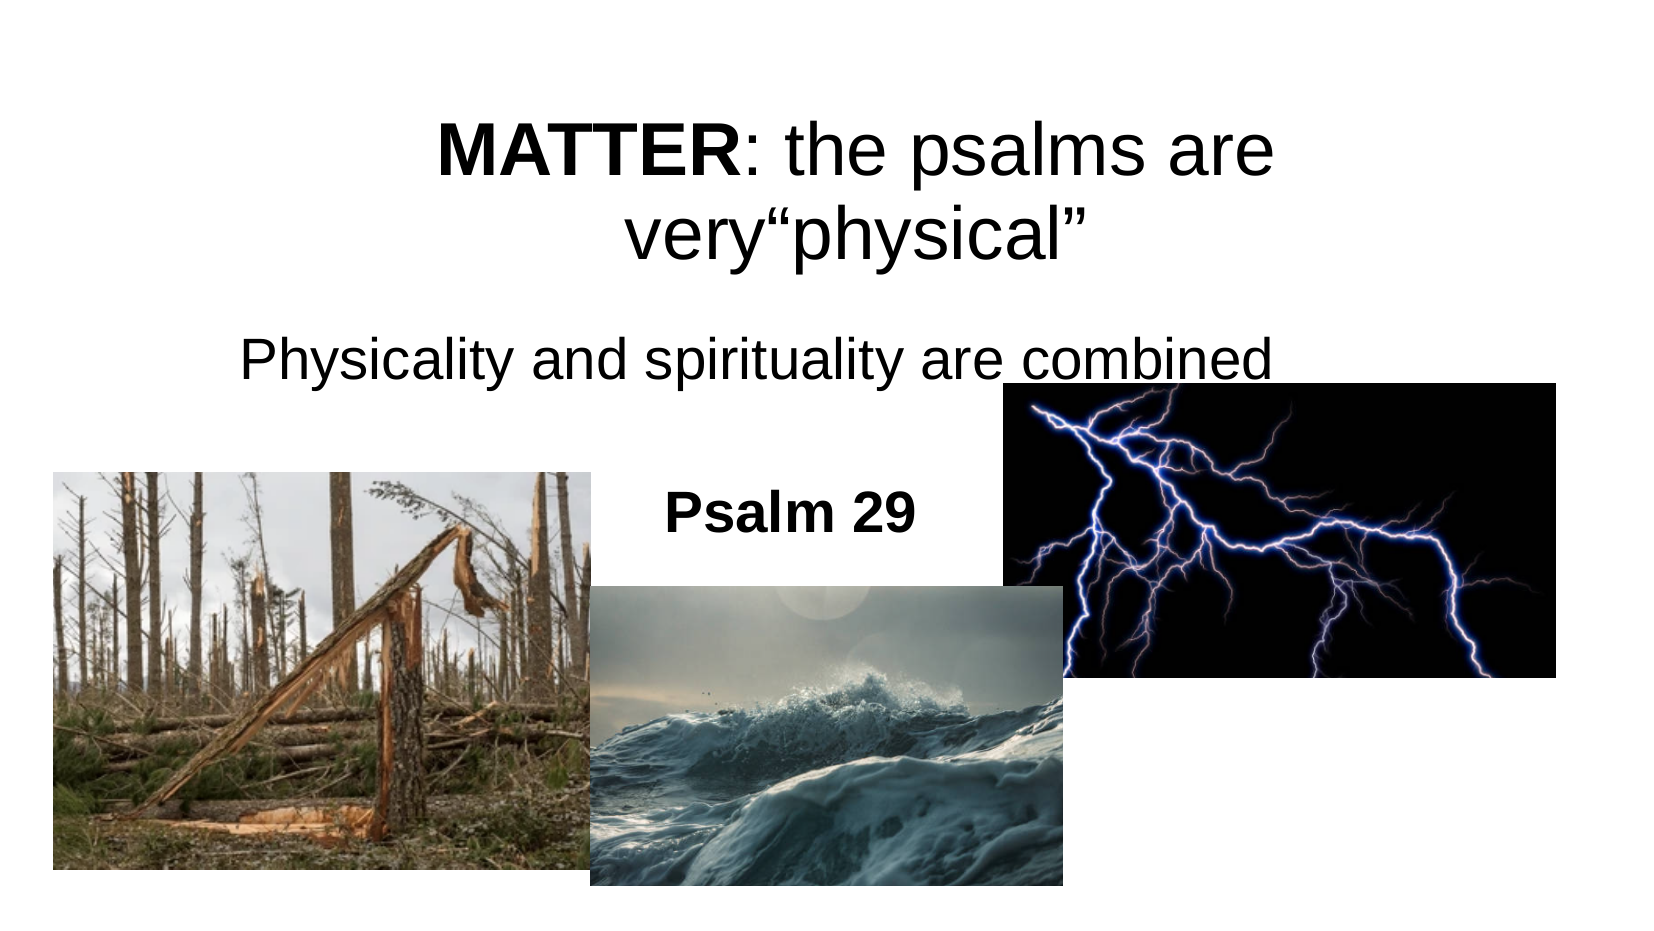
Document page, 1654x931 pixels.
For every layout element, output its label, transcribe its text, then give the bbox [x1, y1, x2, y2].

text_box Psalm 29 [649, 472, 932, 553]
text_box Physicality and spirituality are combined [224, 319, 1288, 400]
text_box MATTER: the psalms are very“physical” [265, 100, 1447, 284]
picture [53, 383, 1556, 886]
